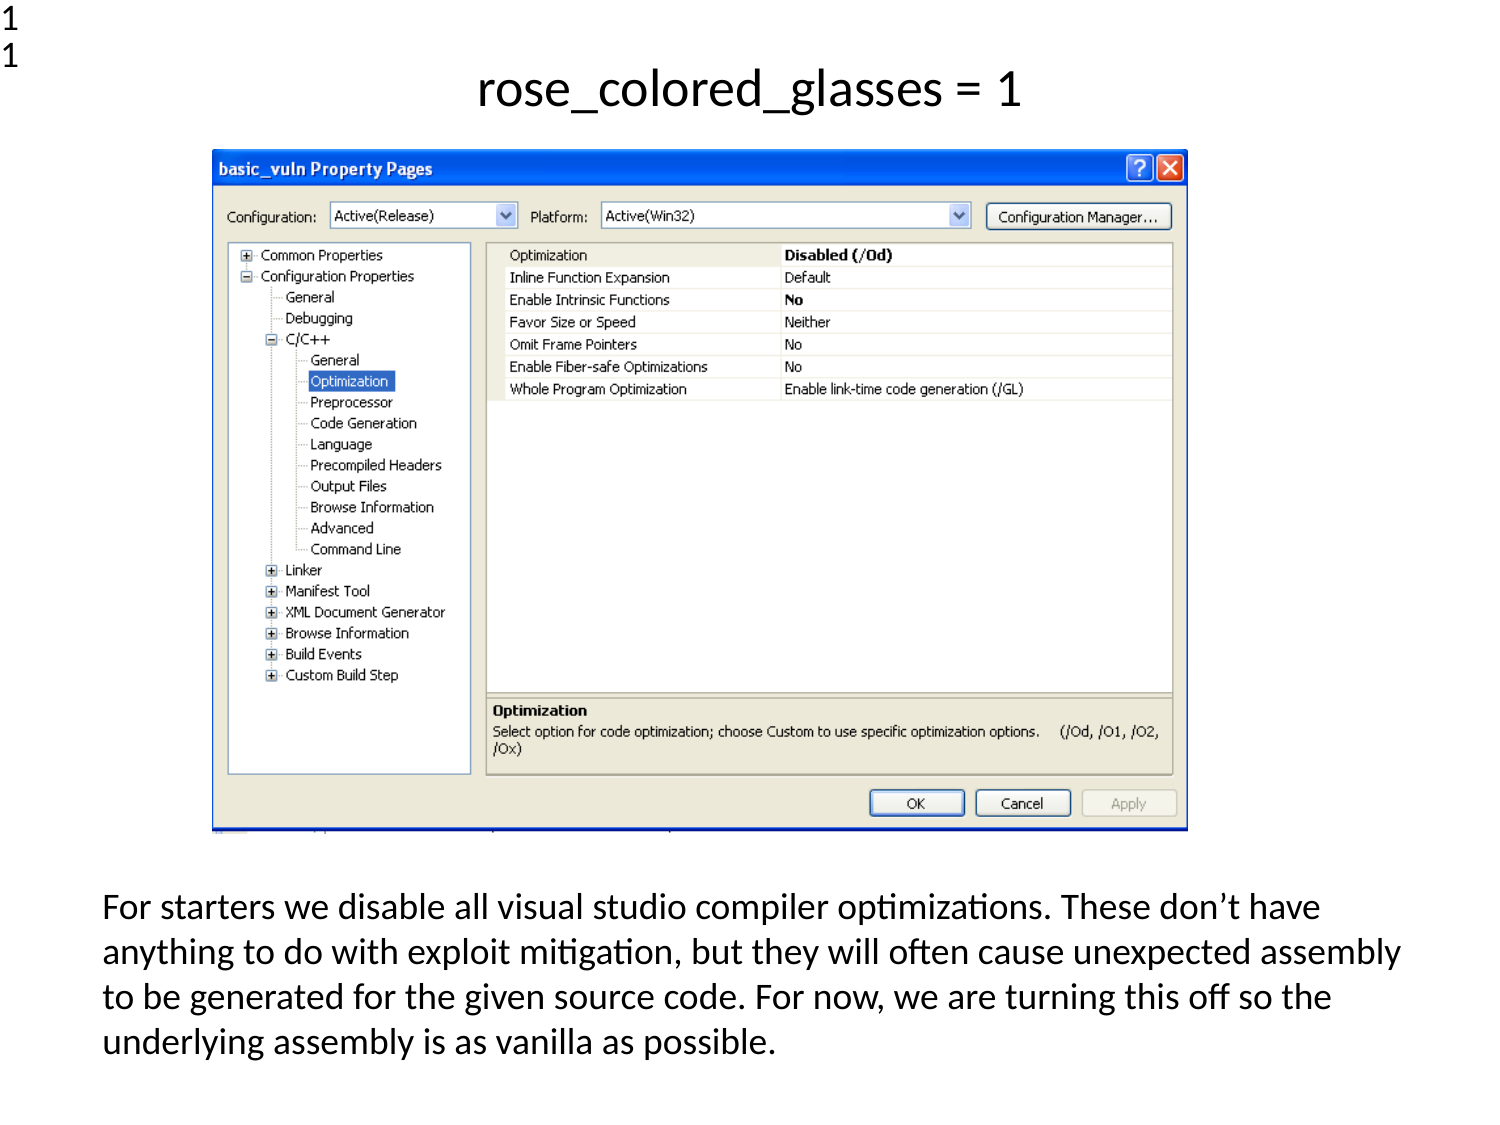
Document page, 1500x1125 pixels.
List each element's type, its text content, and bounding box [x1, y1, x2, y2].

title rose_colored_glasses = 1 [75, 45, 1425, 125]
text_box For starters we disable all visual studio compiler optimizations. These don’t have anything to do with exploit mitigation, but they will often cause unexpected assembly to be generated for the given source code. For now, we are turning this off so the underlying assembly is as vanilla as possible. [87, 874, 1425, 1070]
picture [212, 149, 1188, 834]
